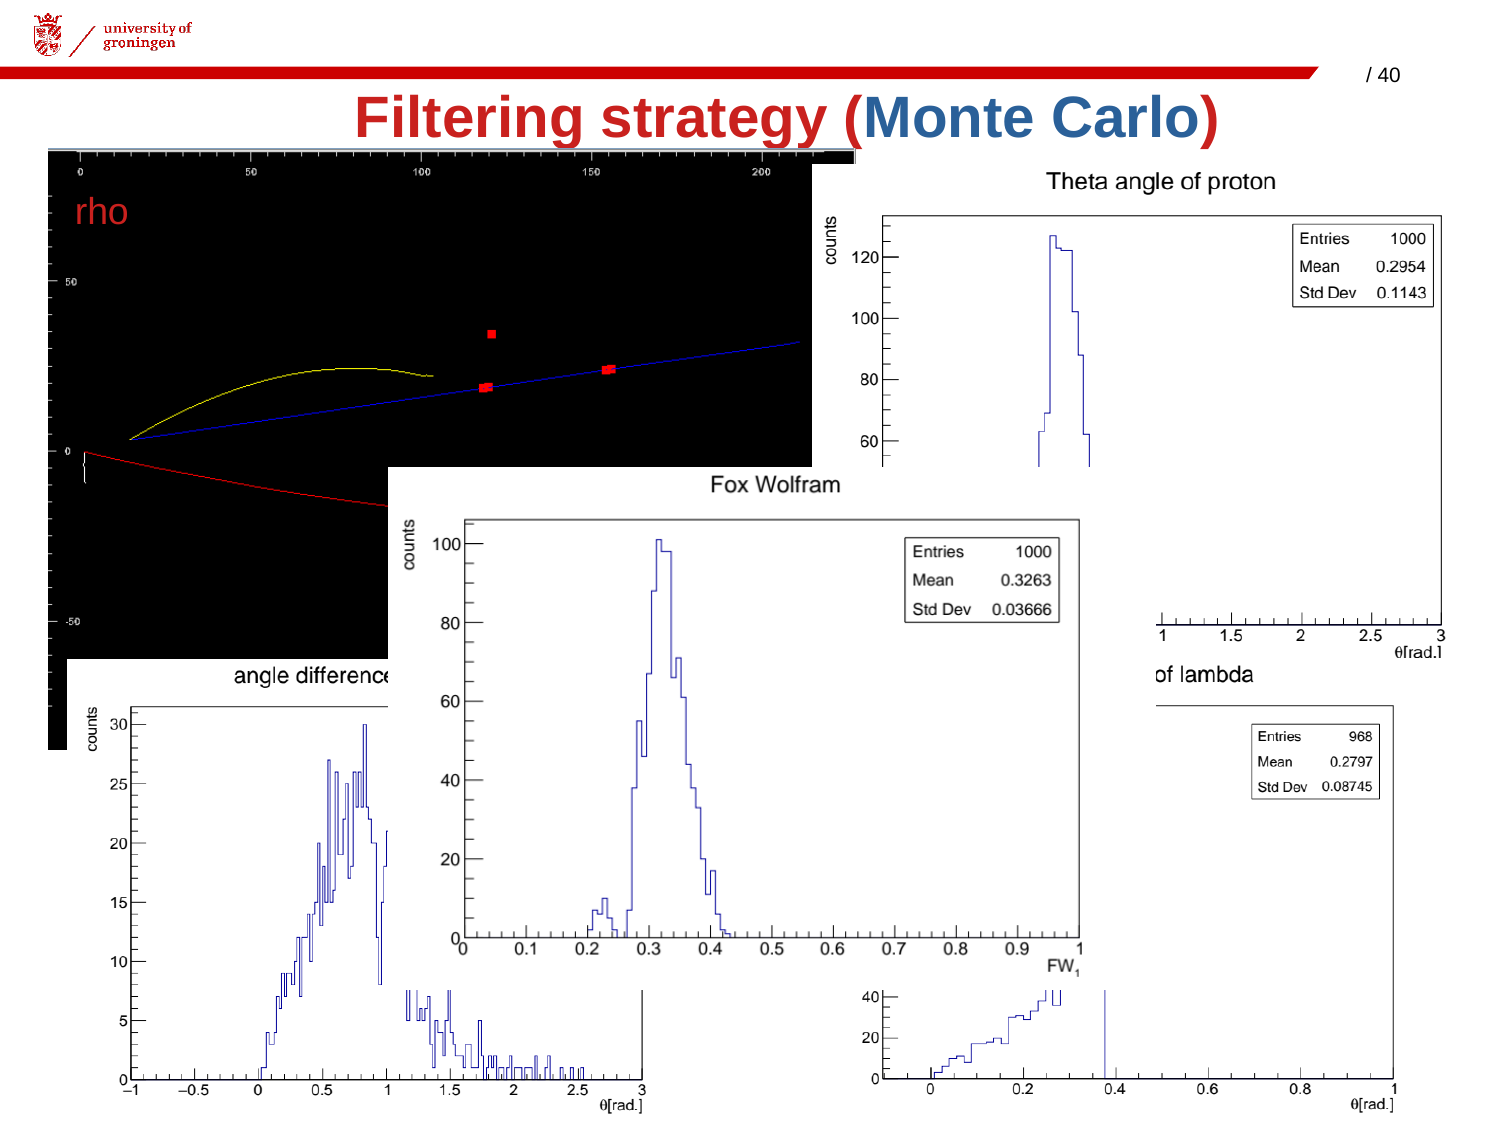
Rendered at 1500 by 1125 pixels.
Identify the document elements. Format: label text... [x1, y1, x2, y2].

text_box / 1 [1351, 55, 1487, 94]
text_box Filtering strategy (Monte Carlo) [330, 77, 1246, 164]
picture [48, 148, 1500, 1125]
text_box rho [60, 183, 144, 240]
picture [34, 13, 192, 57]
